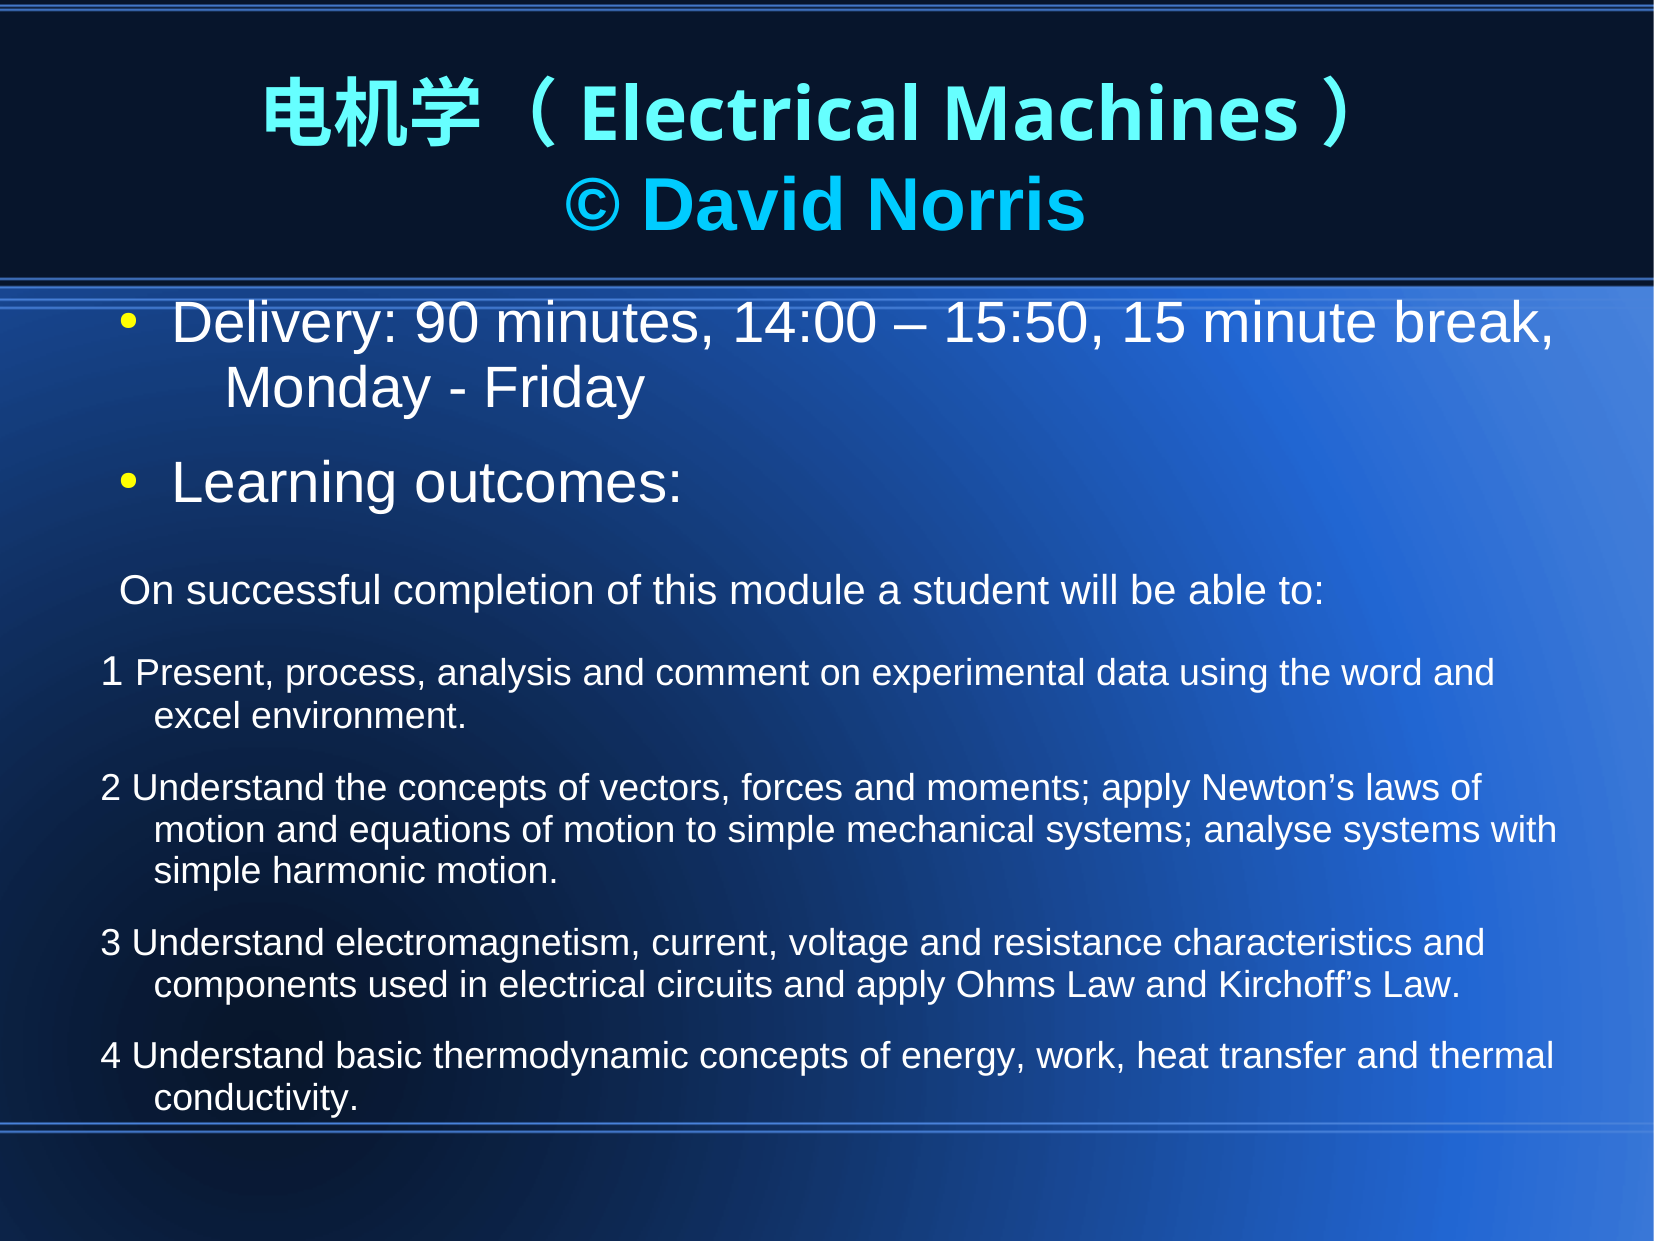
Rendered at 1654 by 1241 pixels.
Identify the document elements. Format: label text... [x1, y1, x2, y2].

picture [0, 0, 1654, 1241]
title 电机学（Electrical Machines） © David Norris [82, 49, 1571, 257]
list Delivery: 90 minutes, 14:00 – 15:50, 15 minute break, Monday - Friday Learning outcomes: On successful completion of this module a student will be able to: 1 Present, process, analysis and comment on experimental data using the word and excel environment. 2 Understand the concepts of vectors, forces and moments; apply Newton’s laws of motion and equations of motion to simple mechanical systems; analyse systems with simple harmonic motion. 3 Understand electromagnetism, current, voltage and resistance characteristics and components used in electrical circuits and apply Ohms Law and Kirchoff’s Law. 4 Understand basic thermodynamic concepts of energy, work, heat transfer and thermal conductivity. [82, 290, 1571, 1238]
